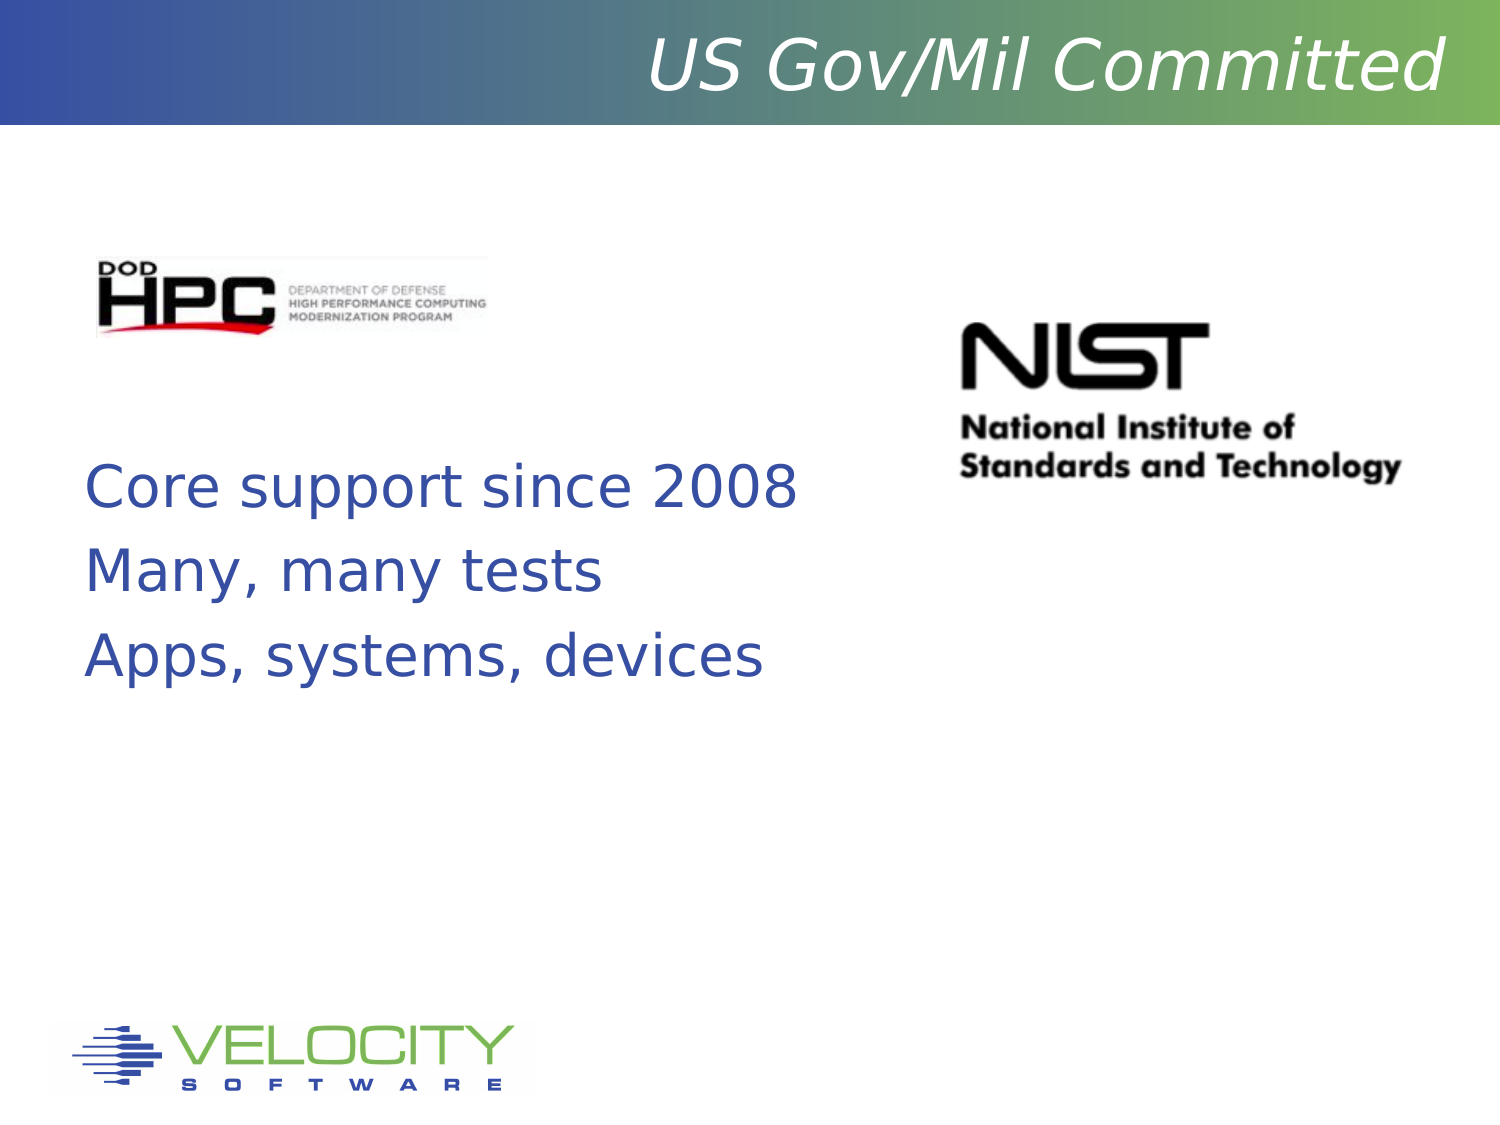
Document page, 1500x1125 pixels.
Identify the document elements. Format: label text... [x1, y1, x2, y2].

picture [50, 1021, 538, 1094]
list Core support since 2008 Many, many tests Apps, systems, devices [70, 187, 1438, 988]
title US Gov/Mil Committed [62, 12, 1463, 113]
